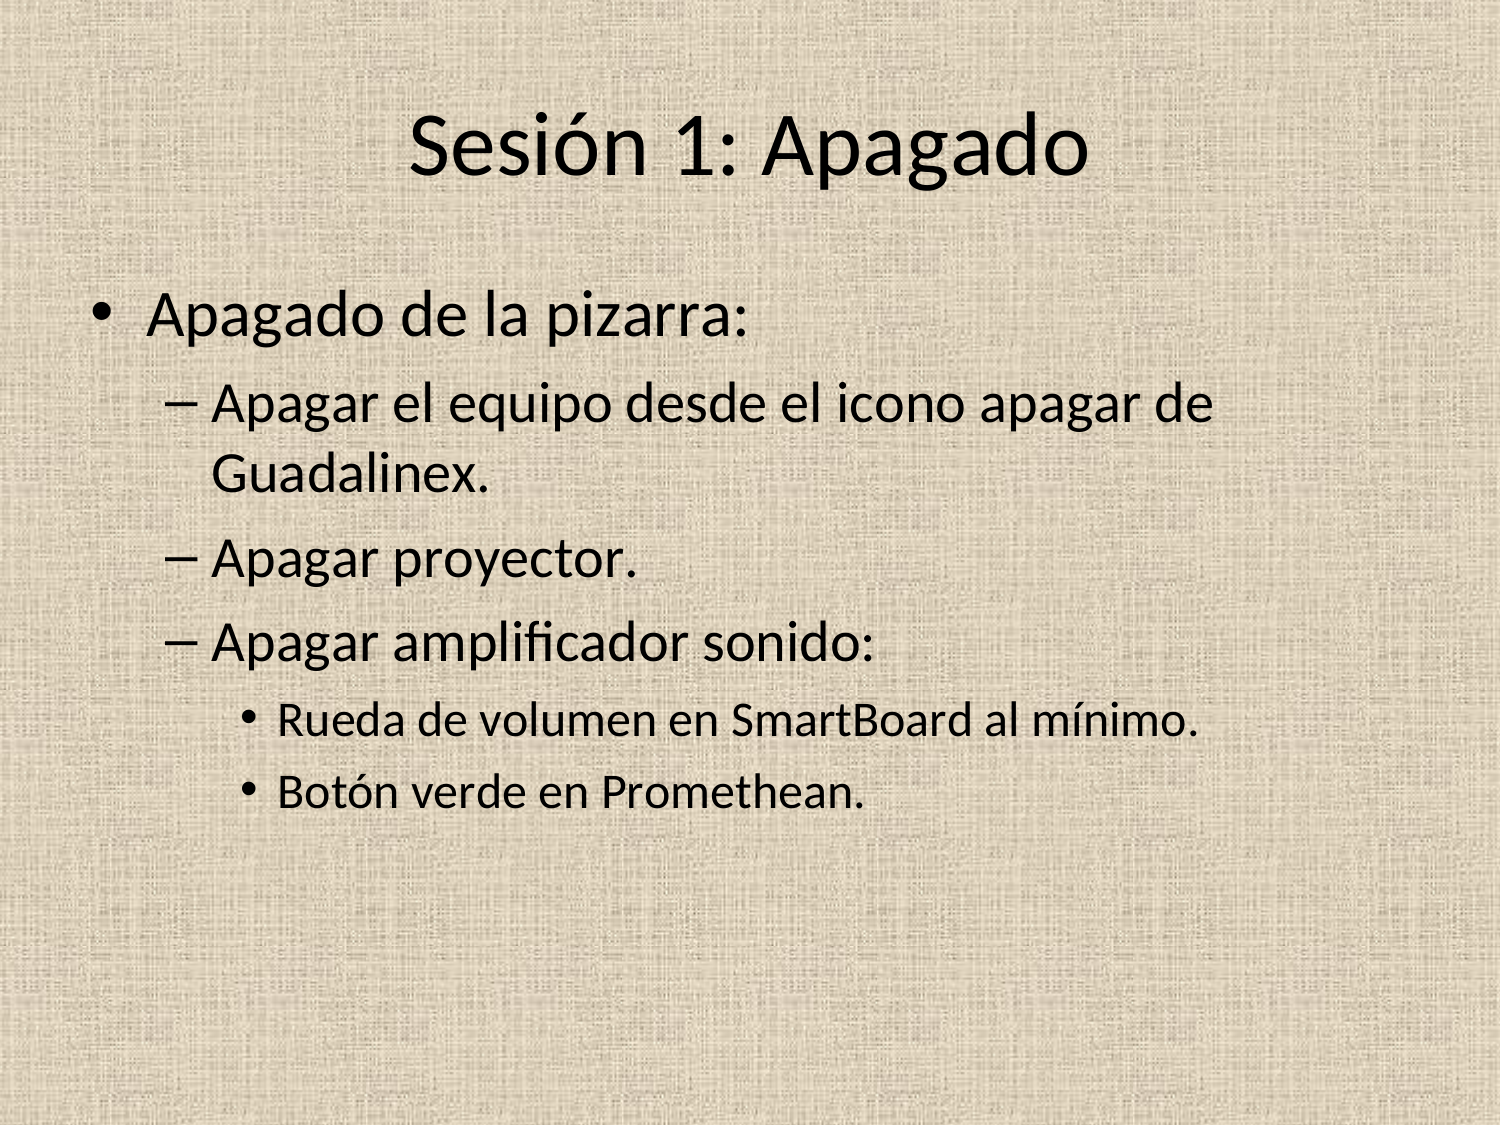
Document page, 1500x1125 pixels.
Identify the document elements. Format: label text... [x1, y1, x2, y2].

title Sesión 1: Apagado [75, 45, 1426, 233]
picture [0, 0, 1500, 1125]
list Apagado de la pizarra: Apagar el equipo desde el icono apagar de Guadalinex. Apagar proyector. Apagar amplificador sonido: Rueda de volumen en SmartBoard al mínimo. Botón verde en Promethean. [75, 262, 1426, 1005]
